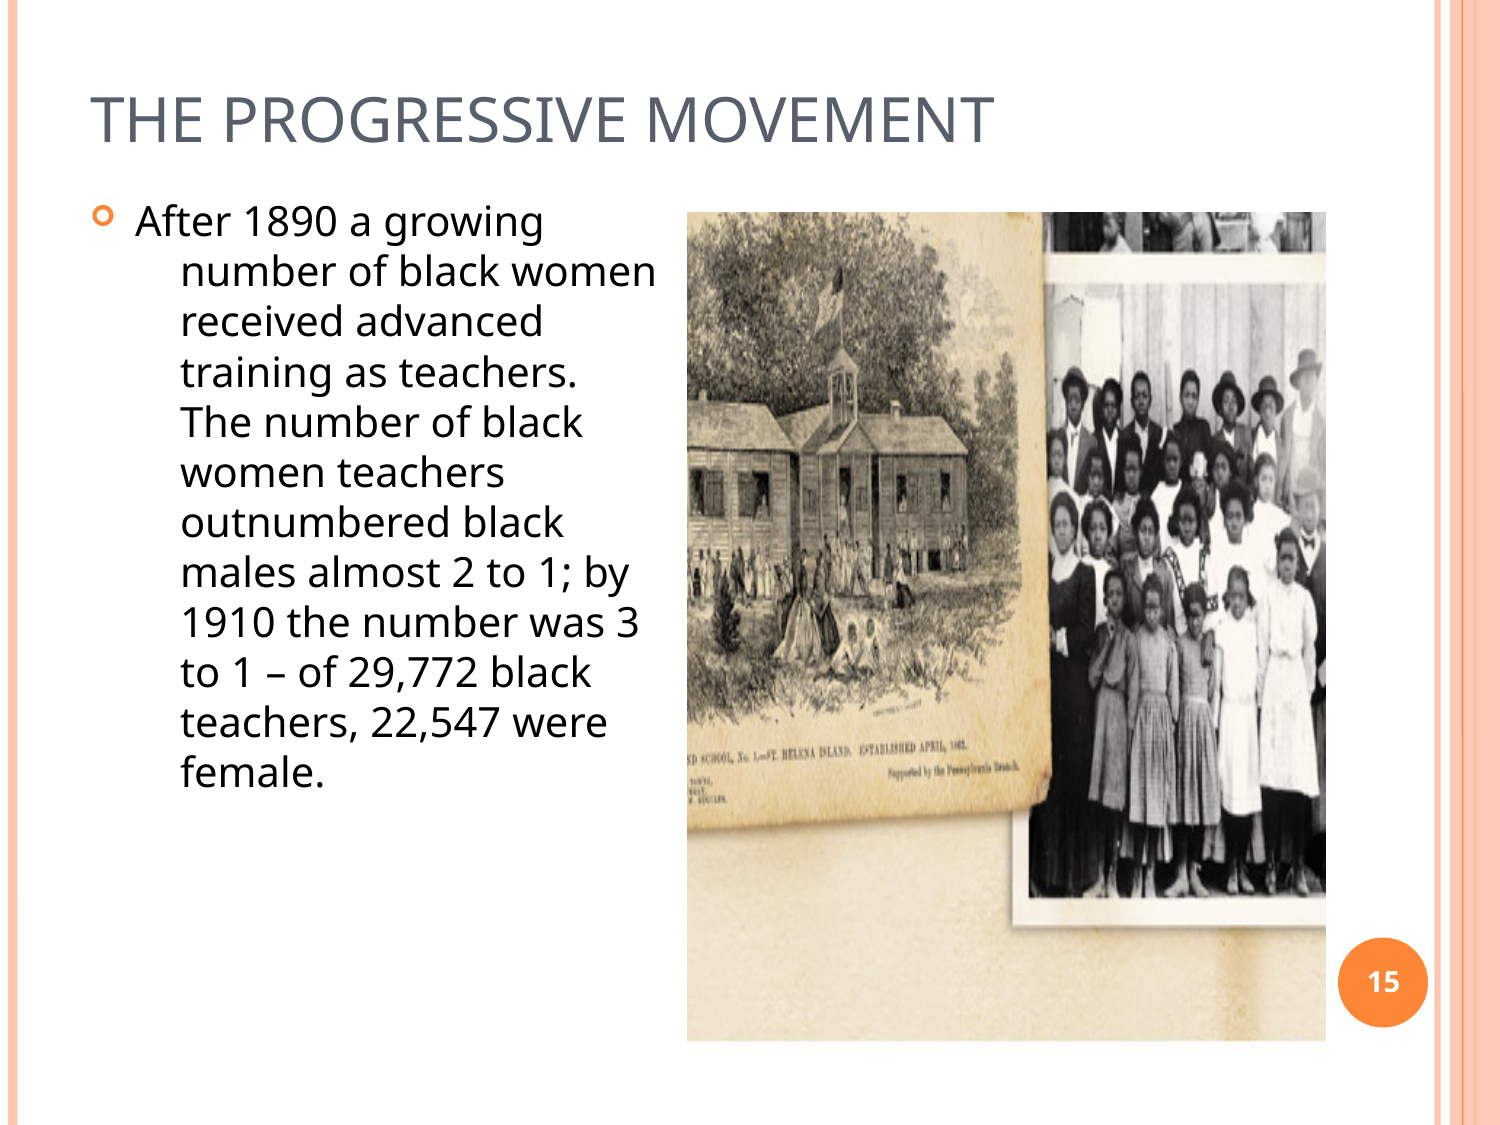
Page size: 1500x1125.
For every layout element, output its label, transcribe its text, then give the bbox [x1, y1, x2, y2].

picture [687, 212, 1326, 1088]
title The Progressive Movement [75, 45, 1300, 163]
text_box 15 [1333, 940, 1434, 1027]
list After 1890 a growing number of black women received advanced training as teachers. The number of black women teachers outnumbered black males almost 2 to 1; by 1910 the number was 3 to 1 – of 29,772 black teachers, 22,547 were female. [75, 187, 676, 1013]
